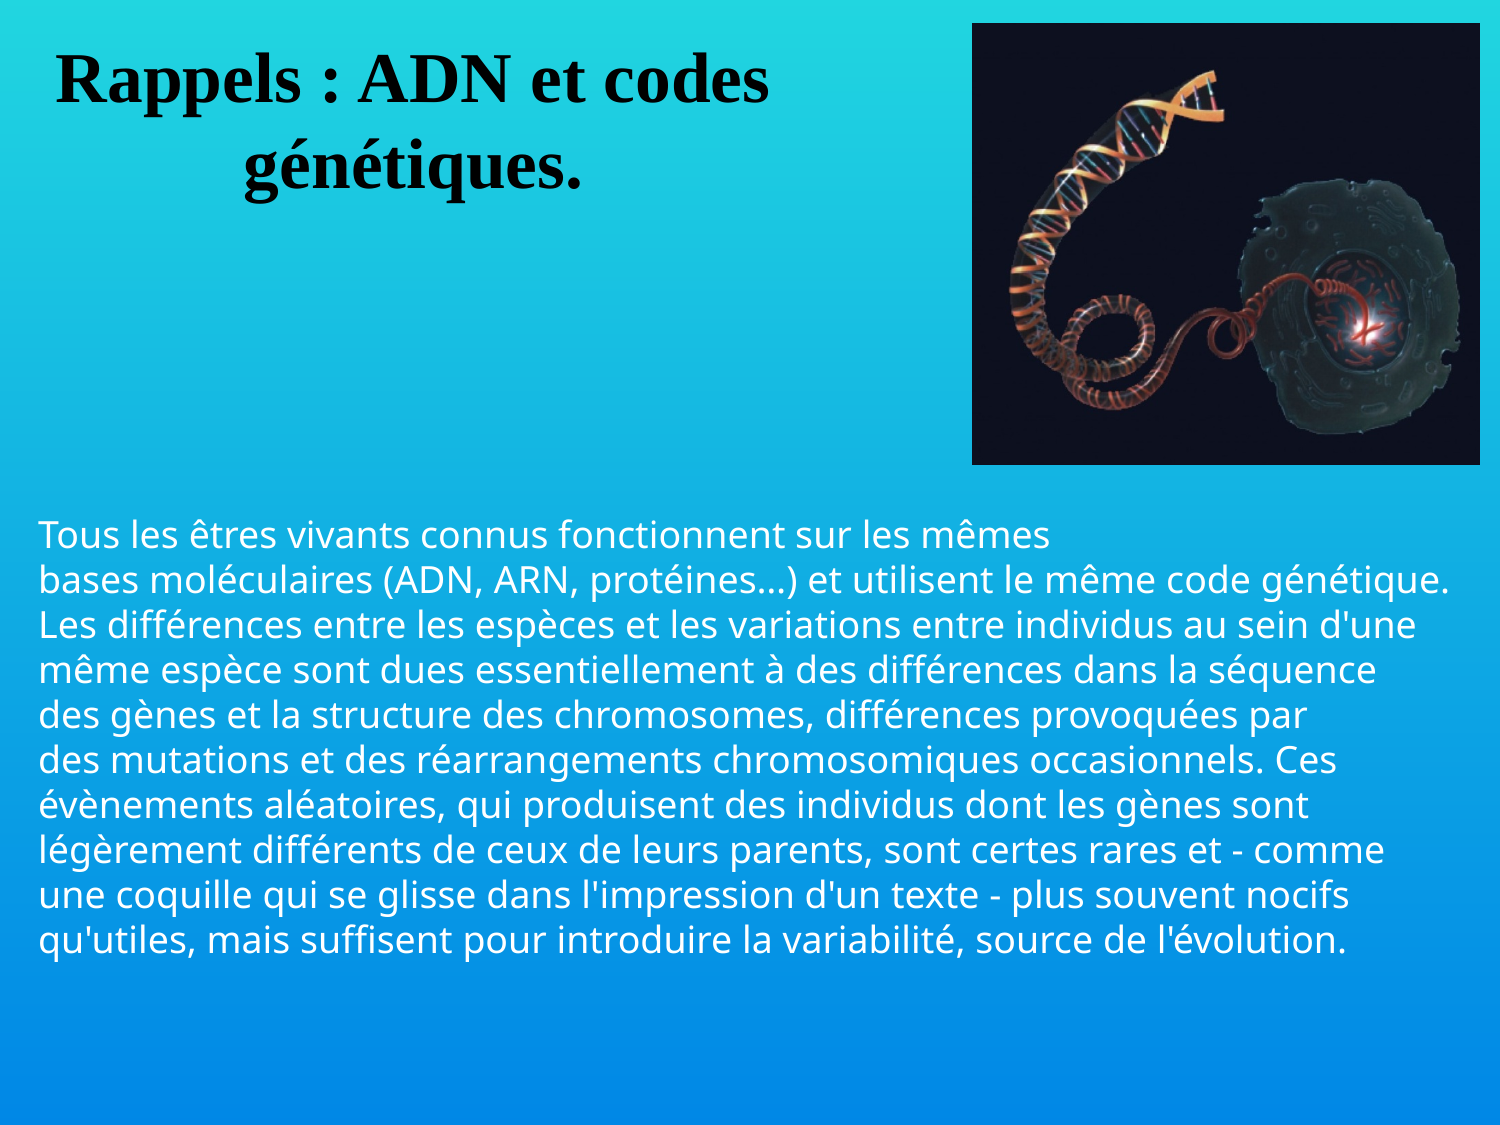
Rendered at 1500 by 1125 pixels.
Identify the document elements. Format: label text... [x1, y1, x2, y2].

title Rappels : ADN et codes génétiques. [23, 23, 804, 211]
picture [972, 23, 1480, 465]
text_box Tous les êtres vivants connus fonctionnent sur les mêmes bases moléculaires (ADN, ARN, protéines…) et utilisent le même code génétique. Les différences entre les espèces et les variations entre individus au sein d'une même espèce sont dues essentiellement à des différences dans la séquence des gènes et la structure des chromosomes, différences provoquées par des mutations et des réarrangements chromosomiques occasionnels. Ces évènements aléatoires, qui produisent des individus dont les gènes sont légèrement différents de ceux de leurs parents, sont certes rares et - comme une coquille qui se glisse dans l'impression d'un texte - plus souvent nocifs qu'utiles, mais suffisent pour introduire la variabilité, source de l'évolution. [23, 503, 1477, 969]
